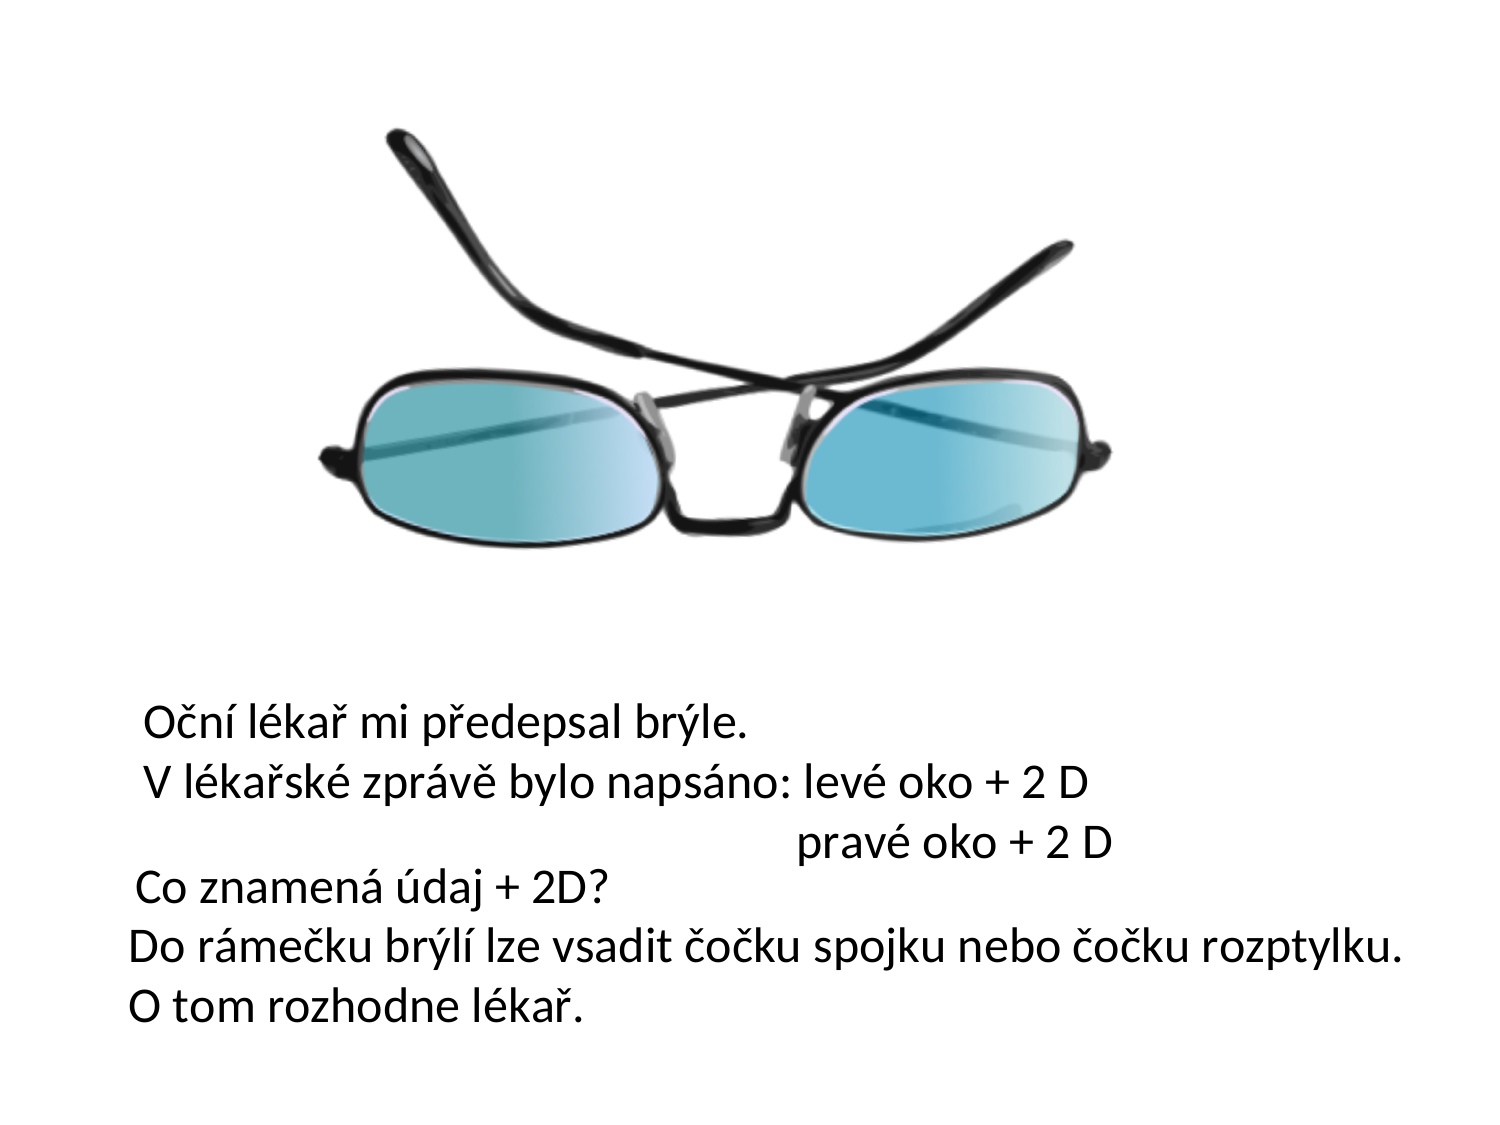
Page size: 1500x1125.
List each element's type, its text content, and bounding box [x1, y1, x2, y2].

text_box Do rámečku brýlí lze vsadit čočku spojku nebo čočku rozptylku. O tom rozhodne lékař. [114, 904, 1431, 1101]
picture [301, 113, 1155, 602]
text_box Oční lékař mi předepsal brýle. V lékařské zprávě bylo napsáno: levé oko + 2 D pravé oko + 2 D [129, 680, 1128, 877]
text_box Co znamená údaj + 2D? [120, 846, 627, 904]
